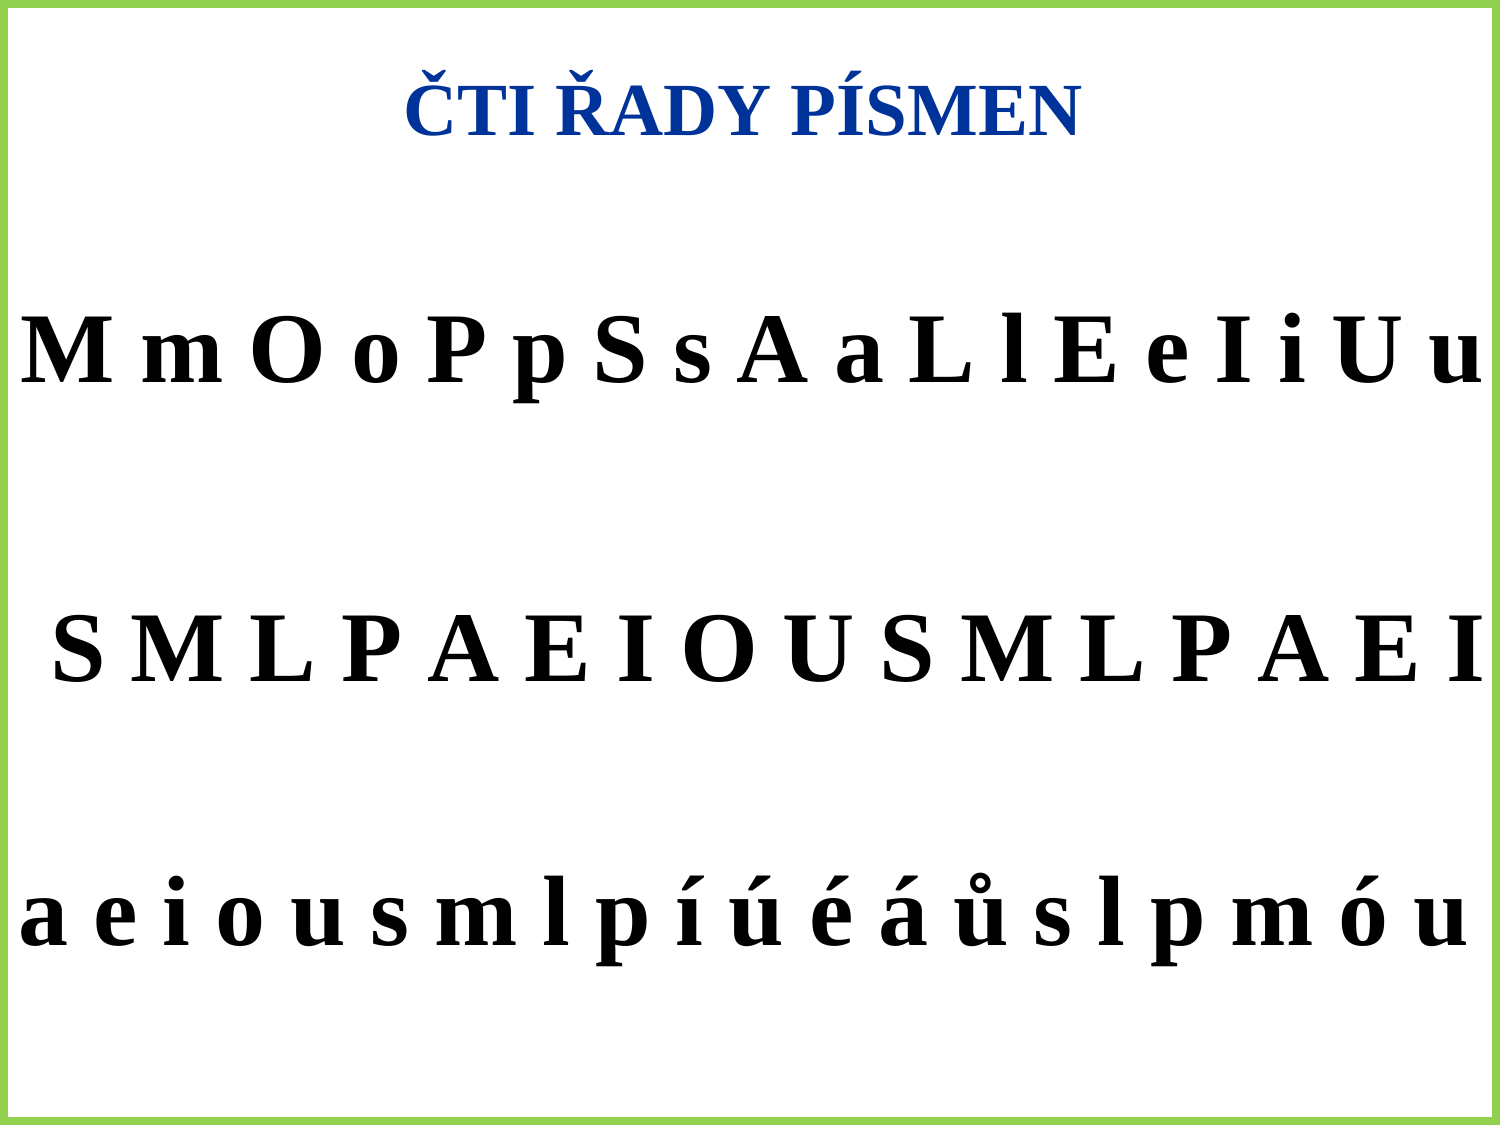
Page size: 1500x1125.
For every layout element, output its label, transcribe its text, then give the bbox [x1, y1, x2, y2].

text_box M m O o P p S s A a L l E e I i U u [8, 275, 1492, 411]
text_box a e i o u s m l p í ú é á ů s l p m ó u [8, 837, 1492, 973]
title ČTI ŘADY PÍSMEN [105, 11, 1381, 200]
text_box S M L P A E I O U S M L P A E I [35, 574, 1492, 710]
